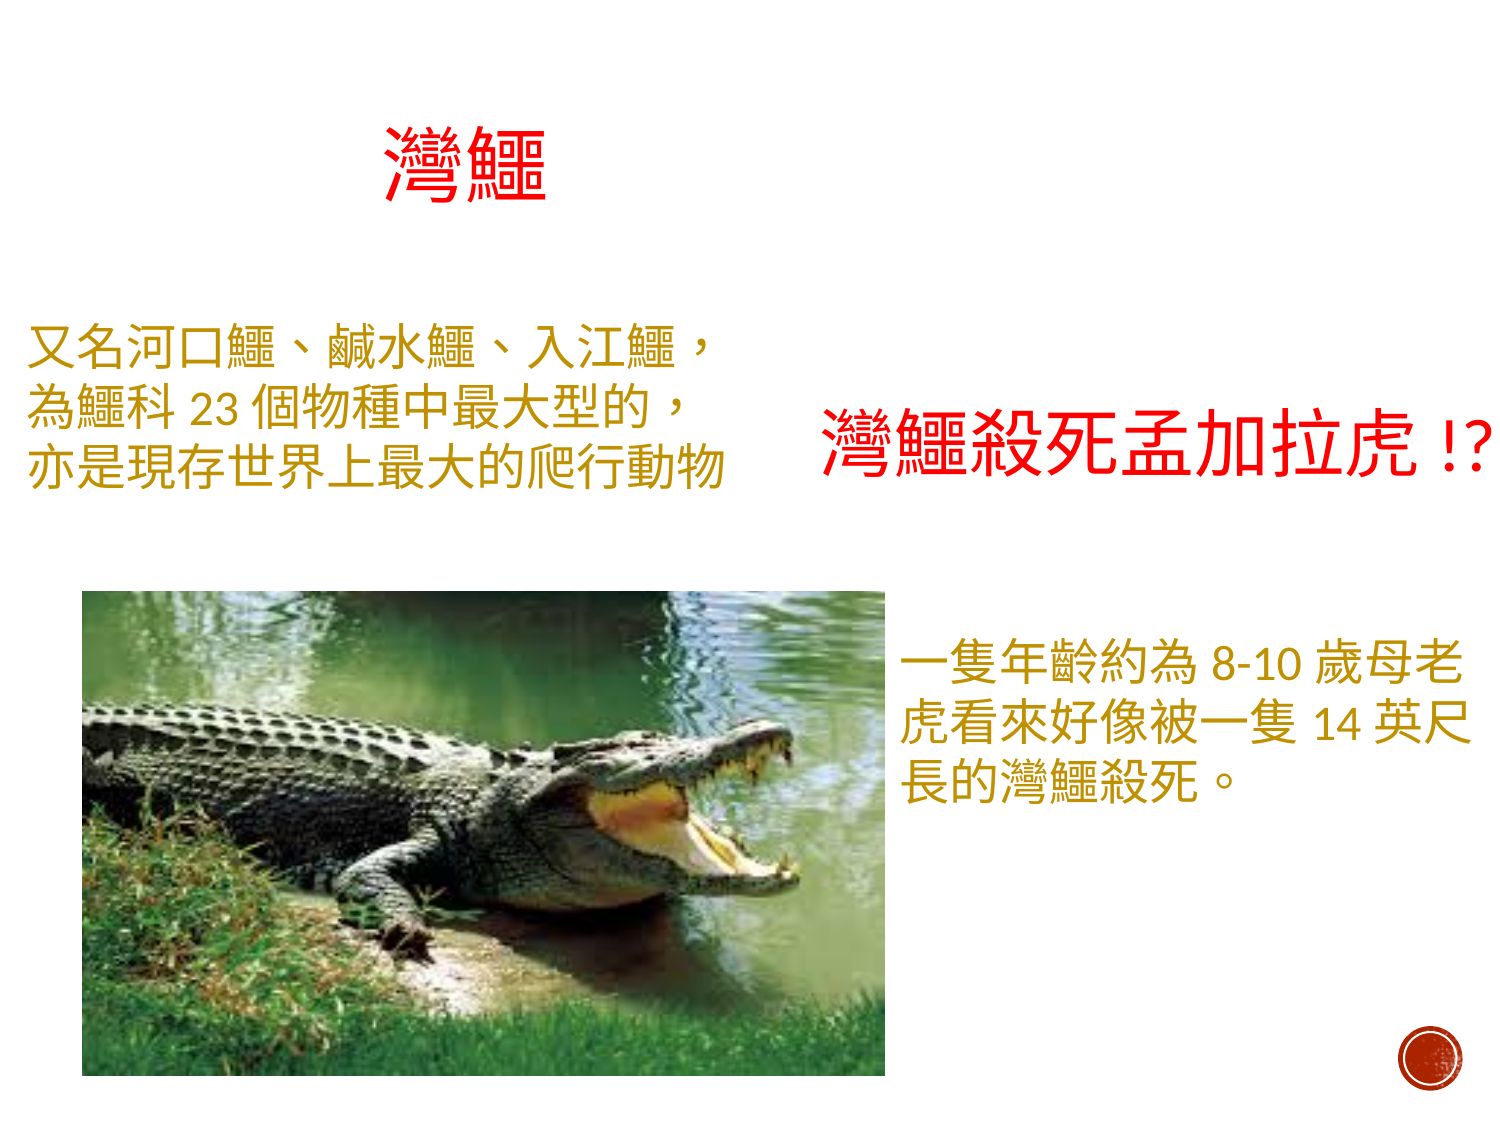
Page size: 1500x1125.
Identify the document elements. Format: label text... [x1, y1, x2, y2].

text_box 灣鱷殺死孟加拉虎!? [804, 389, 1500, 494]
text_box 一隻年齡約為8-10歲母老虎看來好像被一隻14英尺長的灣鱷殺死。 [884, 623, 1500, 819]
text_box 又名河口鱷、鹹水鱷、入江鱷，為鱷科23個物種中最大型的，亦是現存世界上最大的爬行動物 [12, 308, 762, 503]
picture [82, 591, 885, 1076]
text_box 灣鱷 [367, 105, 563, 220]
